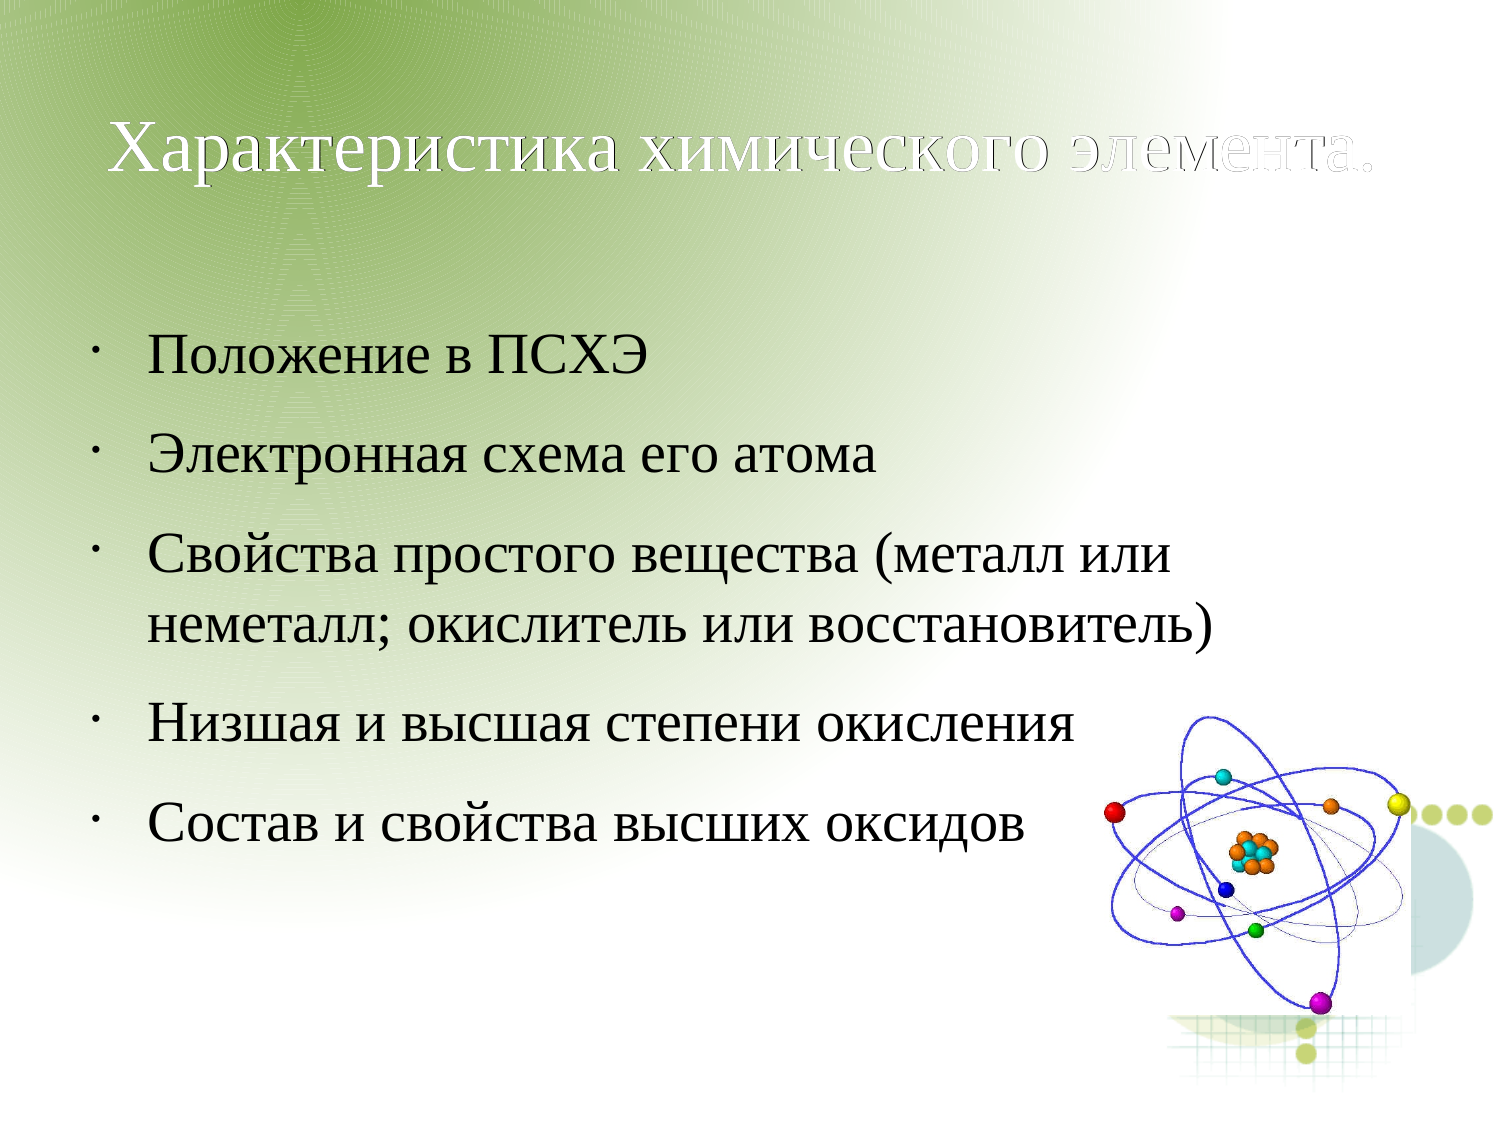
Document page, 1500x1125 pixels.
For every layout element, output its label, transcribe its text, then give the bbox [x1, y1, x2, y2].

list Положение в ПСХЭ Электронная схема его атома Свойства простого вещества (металл или неметалл; окислитель или восстановитель) Низшая и высшая степени окисления Состав и свойства высших оксидов [76, 208, 1427, 951]
picture [1104, 715, 1500, 1098]
title Характеристика химического элемента. [67, 88, 1418, 231]
